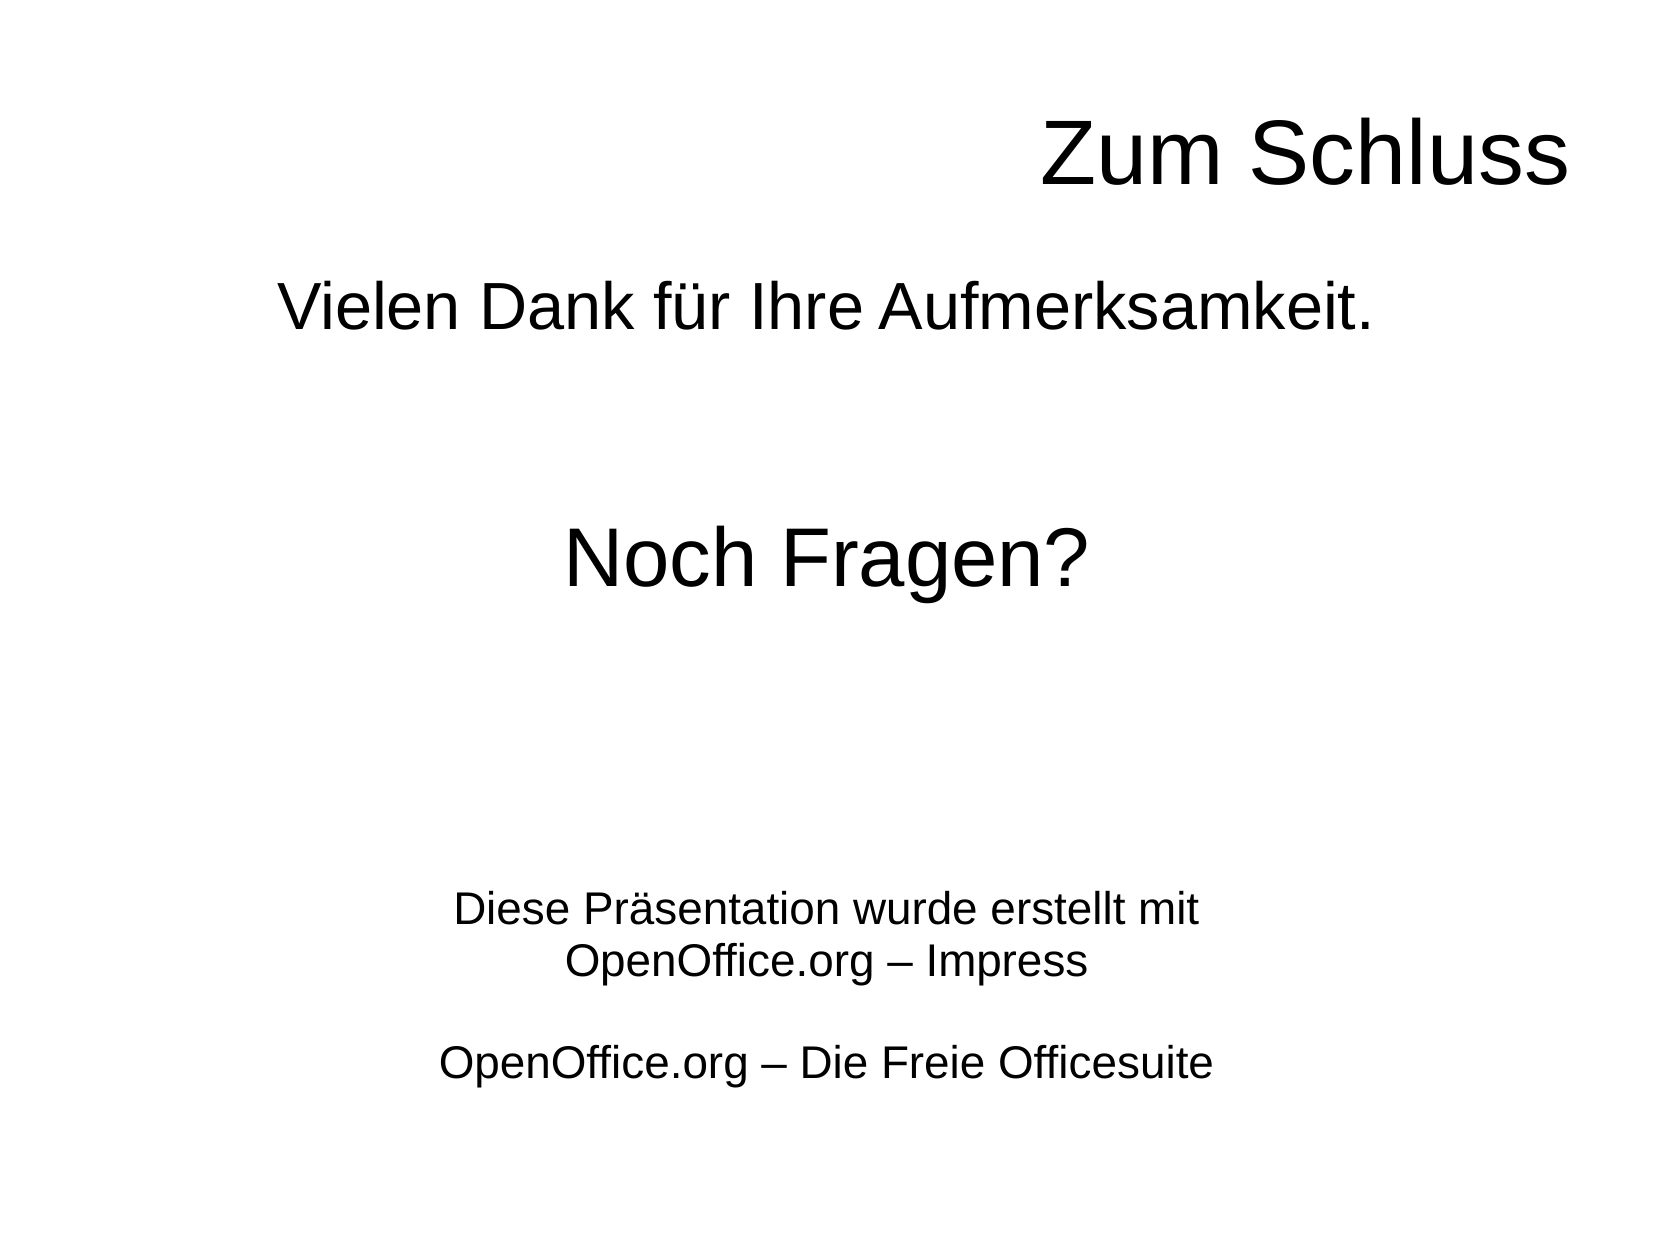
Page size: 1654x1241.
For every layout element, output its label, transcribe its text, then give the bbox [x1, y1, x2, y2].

title Zum Schluss [82, 56, 1571, 250]
subtitle Vielen Dank für Ihre Aufmerksamkeit. Noch Fragen? Diese Präsentation wurde erstellt mit OpenOffice.org – Impress OpenOffice.org – Die Freie Officesuite [82, 268, 1571, 1131]
